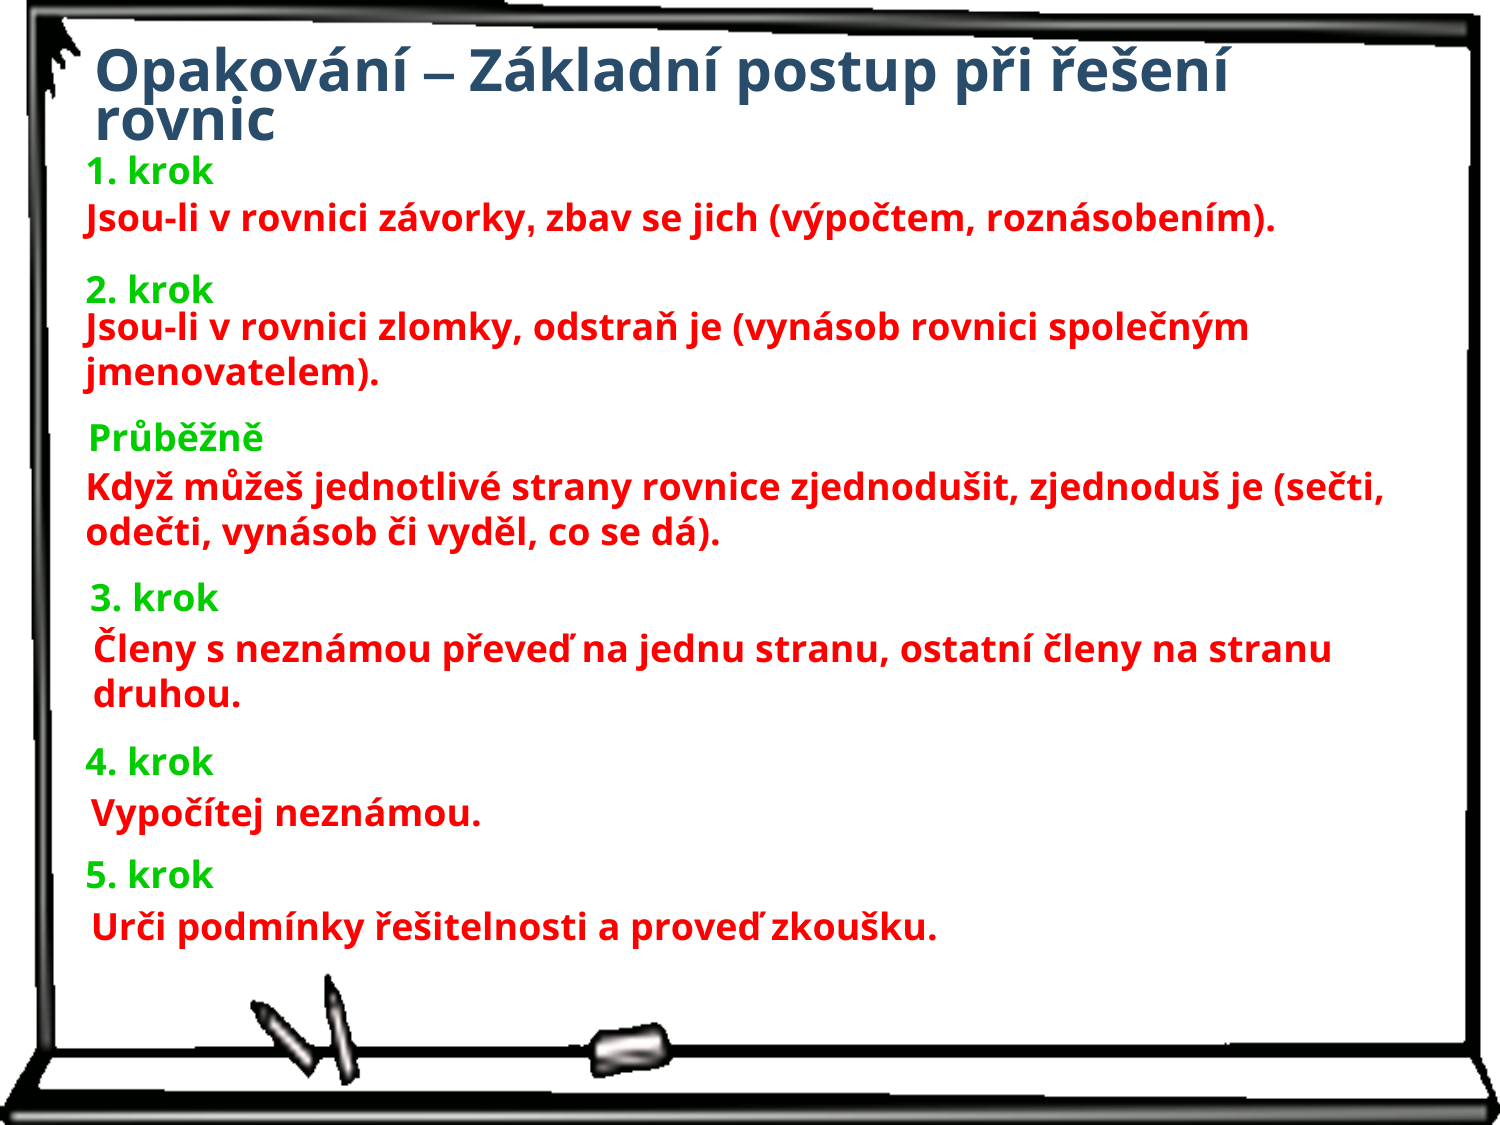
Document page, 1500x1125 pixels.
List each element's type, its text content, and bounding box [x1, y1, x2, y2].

text_box Jsou-li v rovnici zlomky, odstraň je (vynásob rovnici společným jmenovatelem). [70, 312, 1435, 384]
text_box Vypočítej neznámou. [76, 796, 1360, 838]
text_box Urči podmínky řešitelnosti a proveď zkoušku. [76, 910, 1360, 962]
text_box 5. krok [70, 838, 1435, 910]
text_box Průběžně [73, 400, 1437, 472]
picture [0, 0, 1500, 1125]
text_box 2. krok [70, 253, 1435, 312]
text_box Jsou-li v rovnici závorky, zbav se jich (výpočtem, roznásobením). [70, 181, 1440, 253]
text_box 1. krok [70, 134, 1435, 206]
text_box 4. krok [70, 724, 1435, 796]
text_box Členy s neznámou převeď na jednu stranu, ostatní členy na stranu druhou. [78, 634, 1362, 706]
text_box Když můžeš jednotlivé strany rovnice zjednodušit, zjednoduš je (sečti, odečti, vynásob či vyděl, co se dá). [70, 472, 1435, 544]
text_box Opakování ‒ Základní postup při řešení rovnic [79, 54, 1415, 134]
text_box 3. krok [75, 561, 1439, 632]
